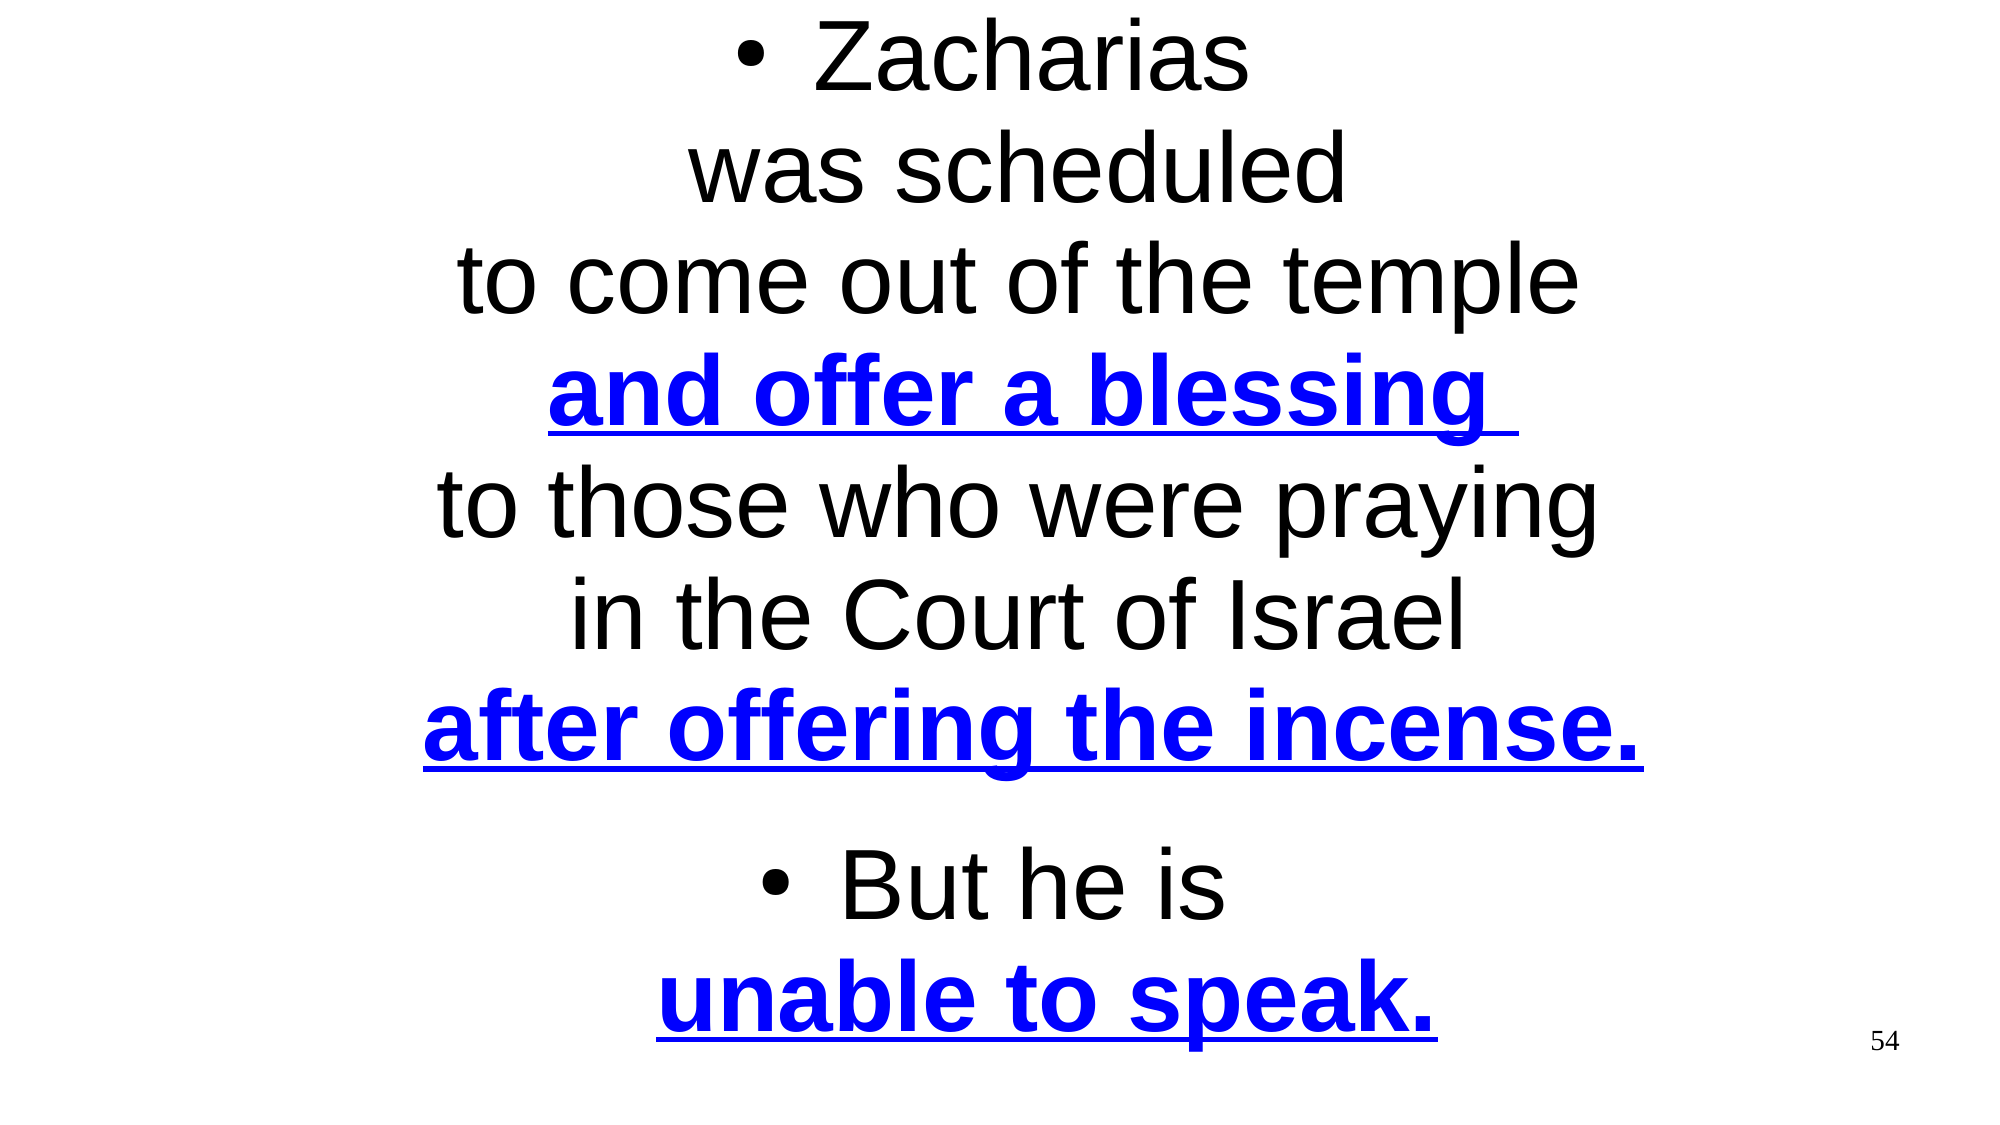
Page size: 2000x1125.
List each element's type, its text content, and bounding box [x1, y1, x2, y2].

list Zacharias was scheduled to come out of the temple and offer a blessing to those who were praying in the Court of Israel after offering the incense. But he is unable to speak. [0, 0, 1996, 1123]
